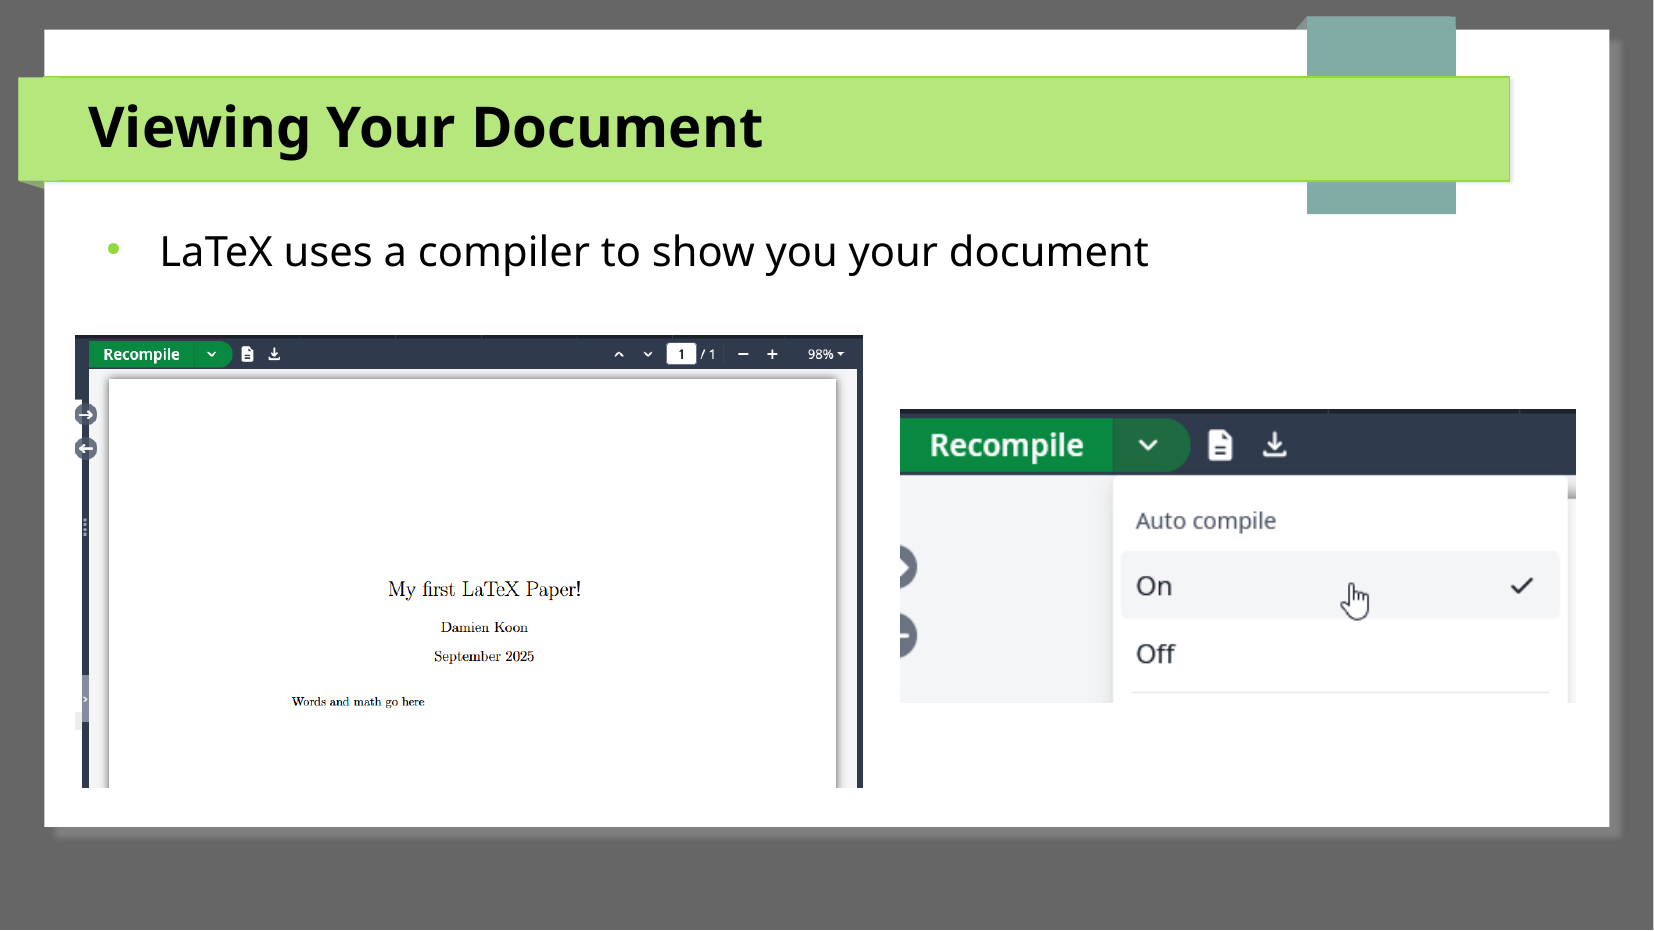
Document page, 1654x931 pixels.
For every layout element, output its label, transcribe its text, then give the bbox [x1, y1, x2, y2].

picture [900, 409, 1576, 704]
picture [75, 335, 863, 788]
list LaTeX uses a compiler to show you your document [88, 221, 1565, 813]
title Viewing Your Document [88, 73, 1506, 178]
